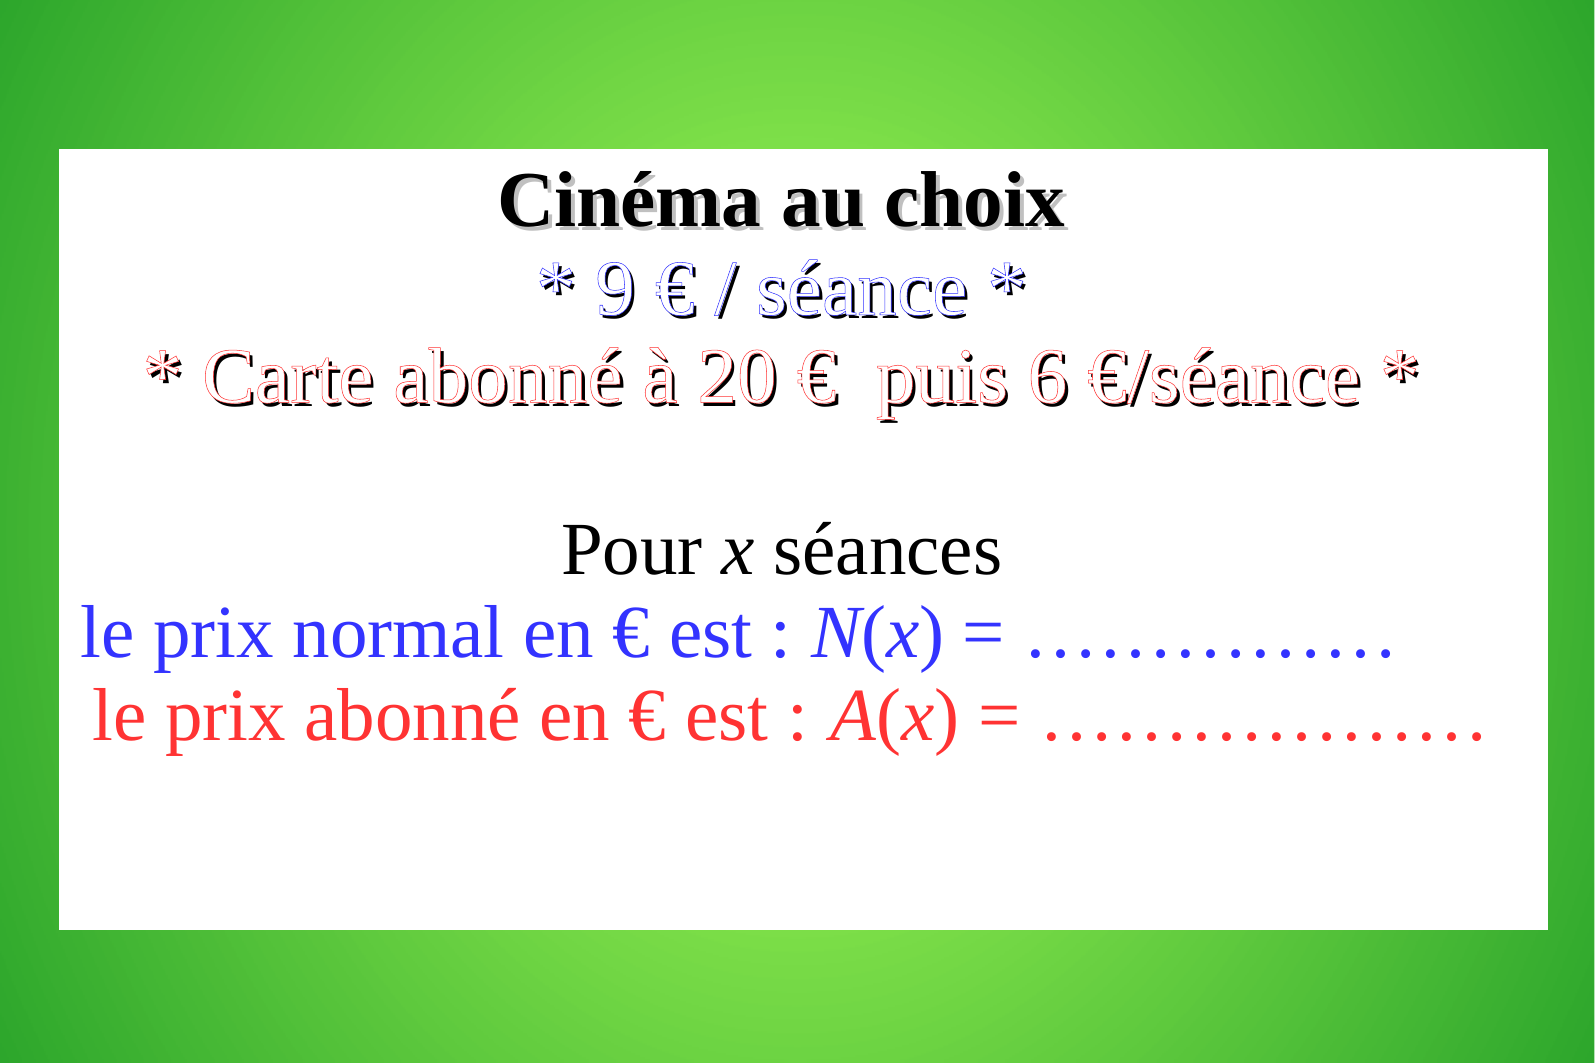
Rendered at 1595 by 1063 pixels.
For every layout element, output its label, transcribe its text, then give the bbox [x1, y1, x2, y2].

picture [0, 0, 1595, 1063]
text_box Cinéma au choix * 9 € / séance * * Carte abonné à 20 € puis 6 €/séance * Pour x séances le prix normal en € est : N(x) = …………… le prix abonné en € est : A(x) = ……………… [59, 149, 1548, 930]
